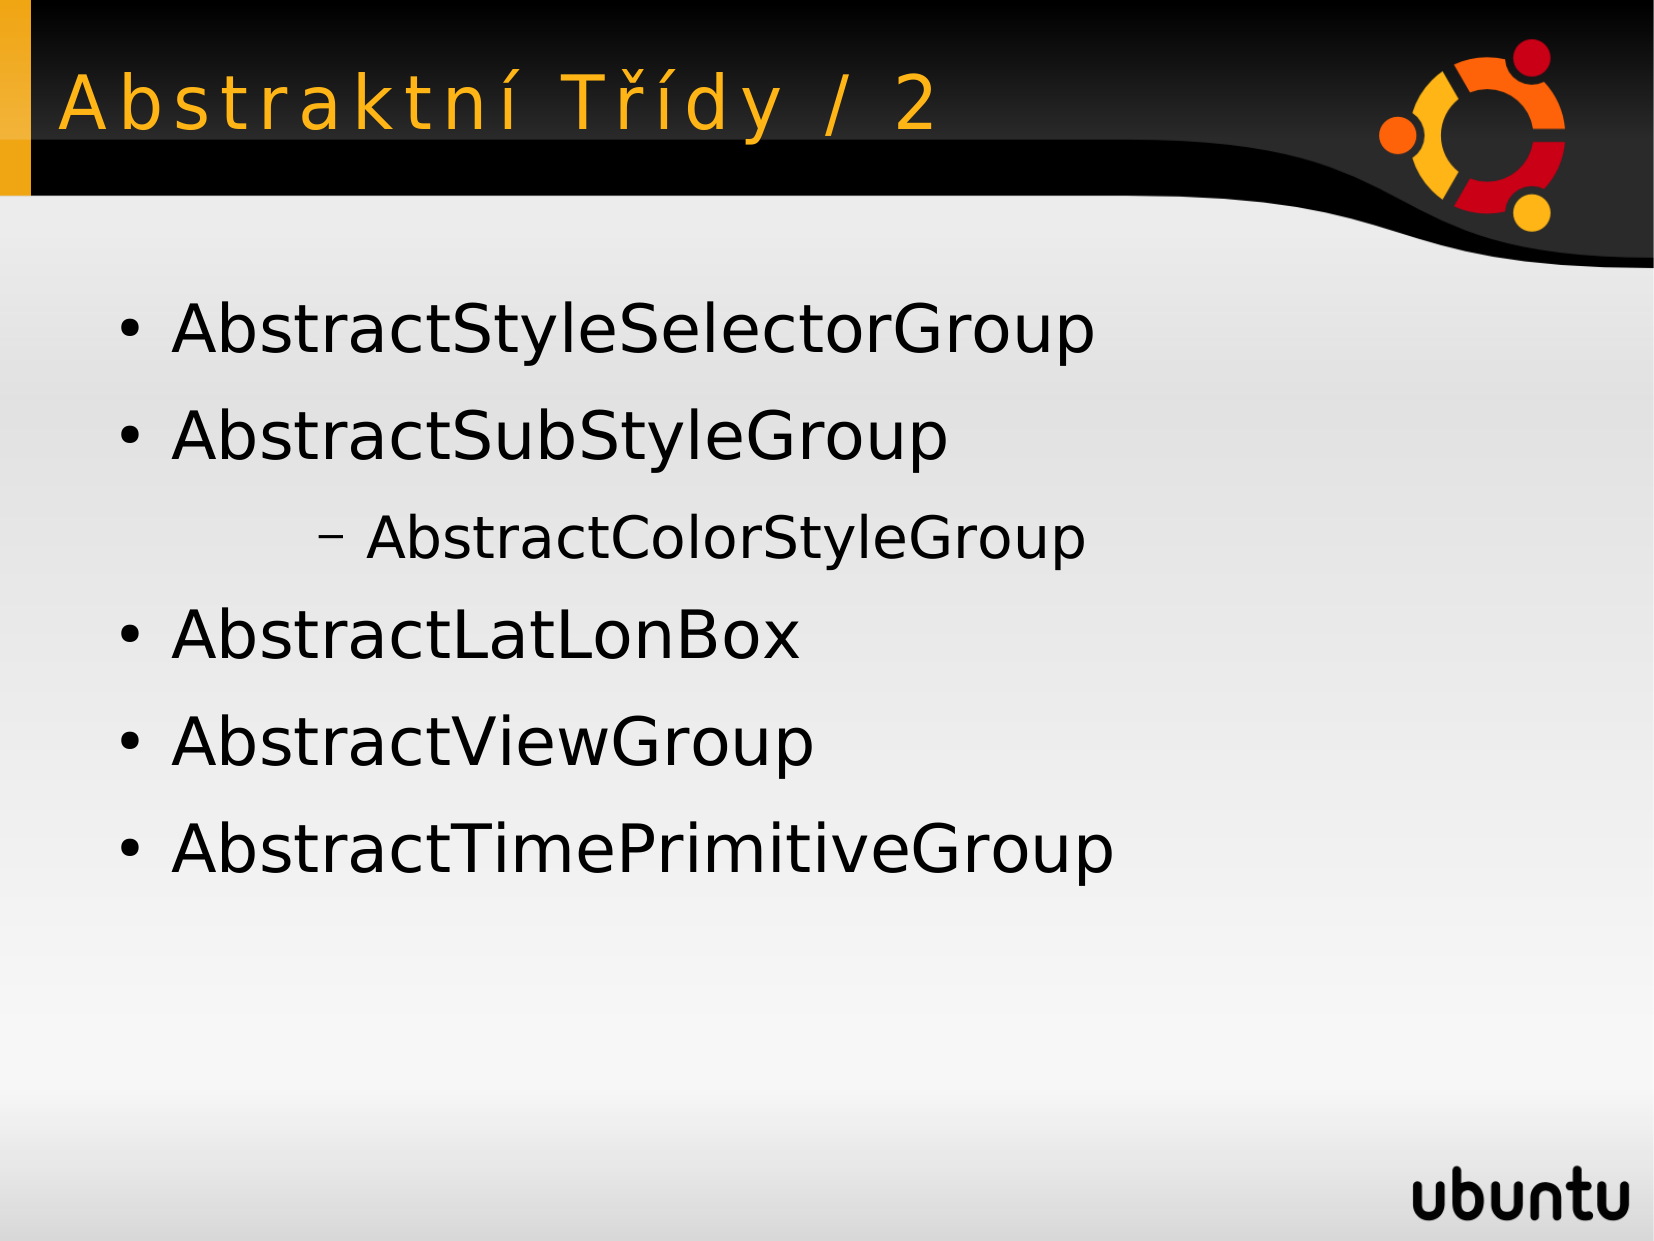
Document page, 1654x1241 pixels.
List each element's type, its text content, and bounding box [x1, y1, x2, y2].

picture [0, 0, 1654, 1241]
list AbstractStyleSelectorGroup AbstractSubStyleGroup AbstractColorStyleGroup AbstractLatLonBox AbstractViewGroup AbstractTimePrimitiveGroup [82, 290, 1571, 1109]
title Abstraktní Třídy / 2 [59, 29, 1270, 178]
